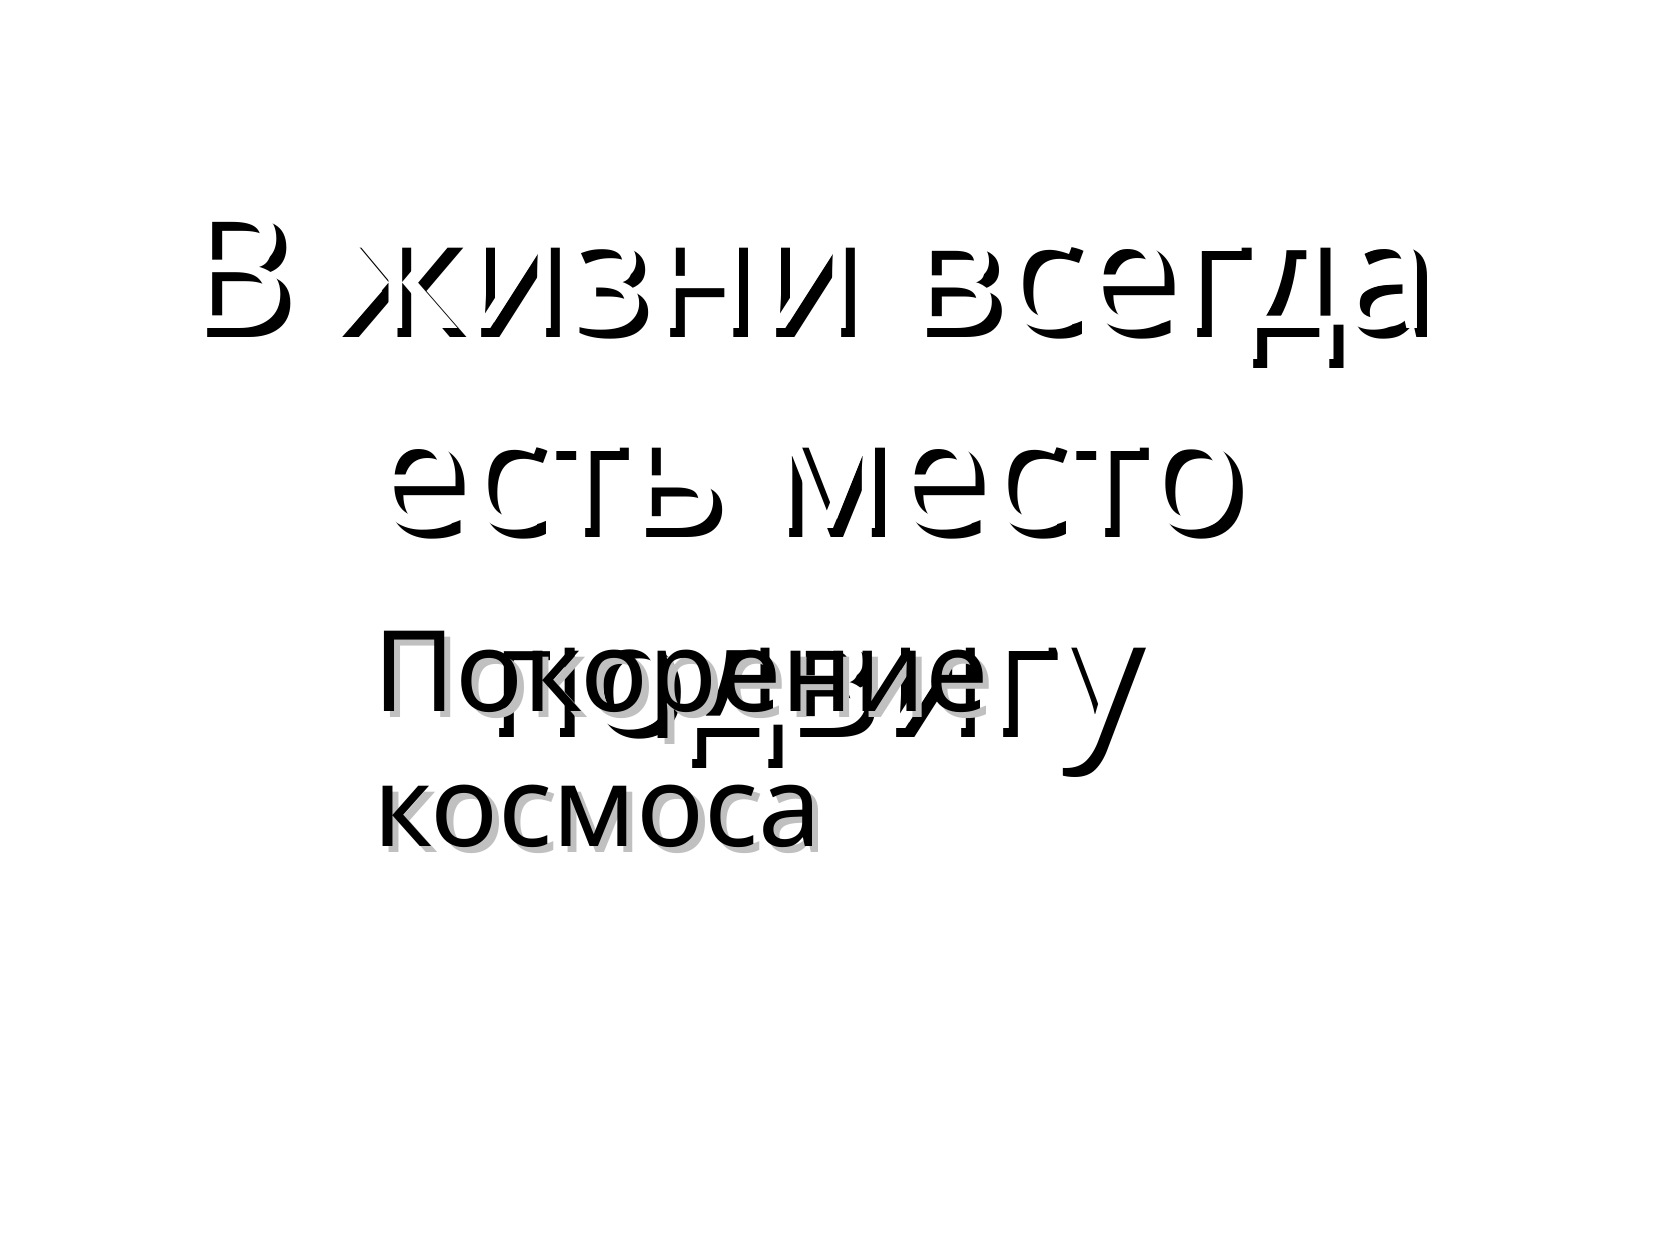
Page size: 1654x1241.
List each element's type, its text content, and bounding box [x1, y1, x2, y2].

text_box В жизни всегда есть место подвигу [135, 154, 1478, 574]
text_box Покорение космоса [358, 591, 1296, 743]
